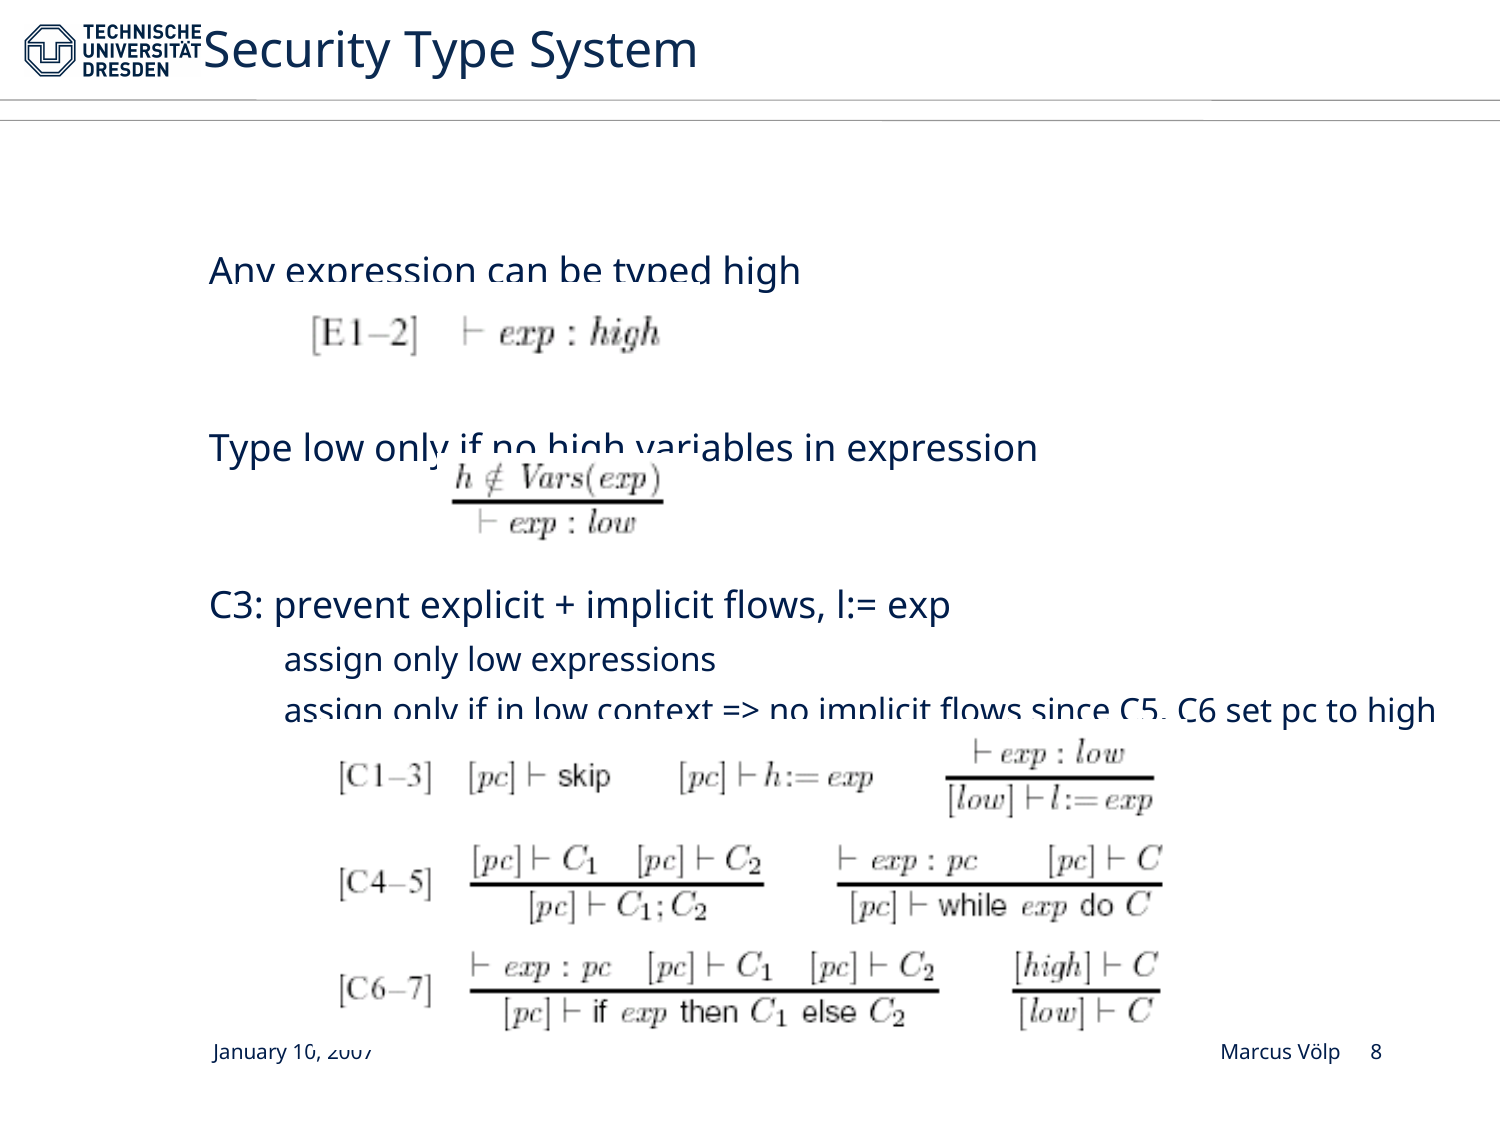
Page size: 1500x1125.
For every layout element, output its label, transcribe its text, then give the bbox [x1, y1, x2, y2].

picture [24, 24, 188, 77]
picture [237, 282, 700, 368]
title Security Type System [188, 0, 1468, 89]
list Any expression can be typed high Type low only if no high variables in expression C3: prevent explicit + implicit flows, l:= exp assign only low expressions assign only if in low context => no implicit flows since C5, C6 set pc to high if conditional is high [193, 237, 1469, 1000]
picture [437, 453, 700, 545]
picture [312, 719, 1188, 1050]
